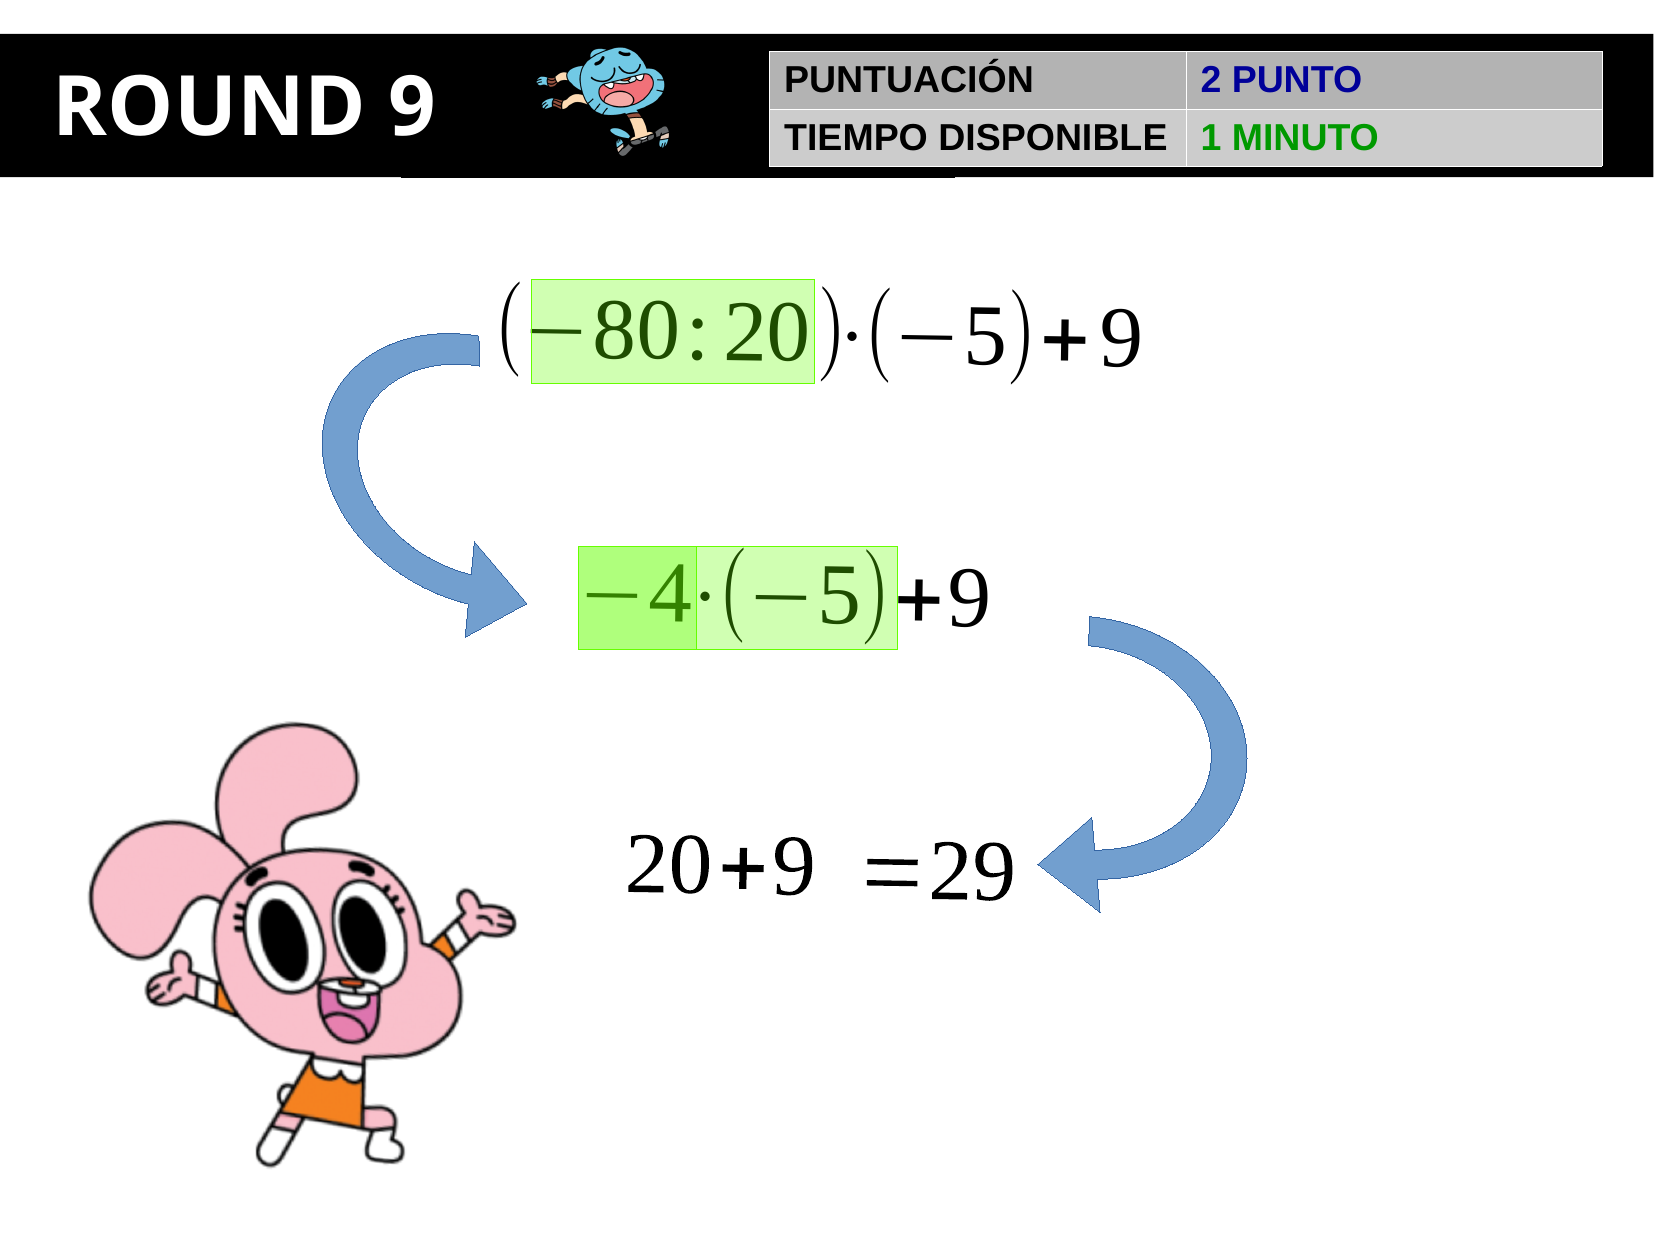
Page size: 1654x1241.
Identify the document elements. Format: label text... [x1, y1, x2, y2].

chart [555, 543, 699, 643]
table_cell 1 MINUTO [1187, 110, 1602, 166]
text_box [322, 333, 527, 638]
text_box [1037, 616, 1248, 913]
picture [401, 34, 955, 178]
picture [1, 685, 603, 1205]
chart [810, 285, 1163, 390]
text_box ROUND 9 [38, 38, 447, 178]
table_cell TIEMPO DISPONIBLE [770, 110, 1186, 166]
chart [898, 549, 1016, 650]
chart [602, 815, 1040, 922]
text_box [578, 546, 898, 650]
chart [472, 280, 531, 380]
text_box [531, 279, 815, 384]
table_header PUNTUACIÓN [770, 52, 1186, 109]
title [0, 33, 1654, 178]
table_header 2 PUNTO [1187, 52, 1602, 109]
